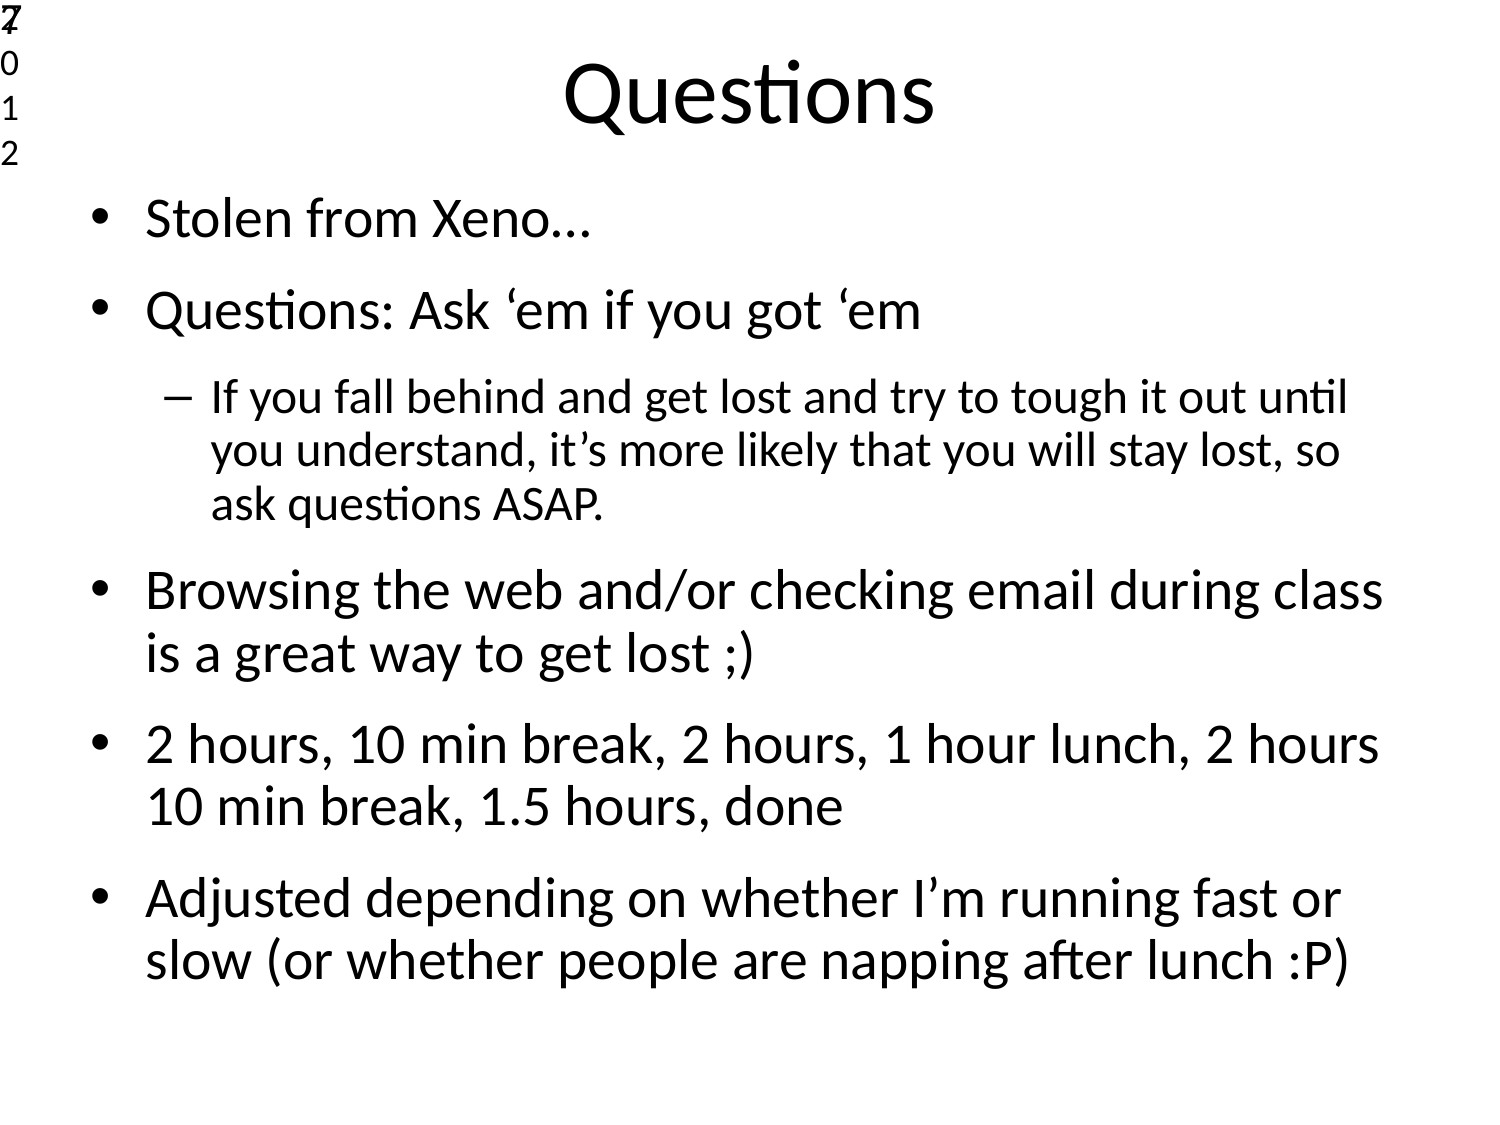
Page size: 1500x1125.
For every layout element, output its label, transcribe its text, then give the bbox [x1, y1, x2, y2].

list Stolen from Xeno… Questions: Ask ‘em if you got ‘em If you fall behind and get lost and try to tough it out until you understand, it’s more likely that you will stay lost, so ask questions ASAP. Browsing the web and/or checking email during class is a great way to get lost ;) 2 hours, 10 min break, 2 hours, 1 hour lunch, 2 hours 10 min break, 1.5 hours, done Adjusted depending on whether I’m running fast or slow (or whether people are napping after lunch :P) [75, 180, 1425, 1005]
title Questions [75, 0, 1425, 180]
